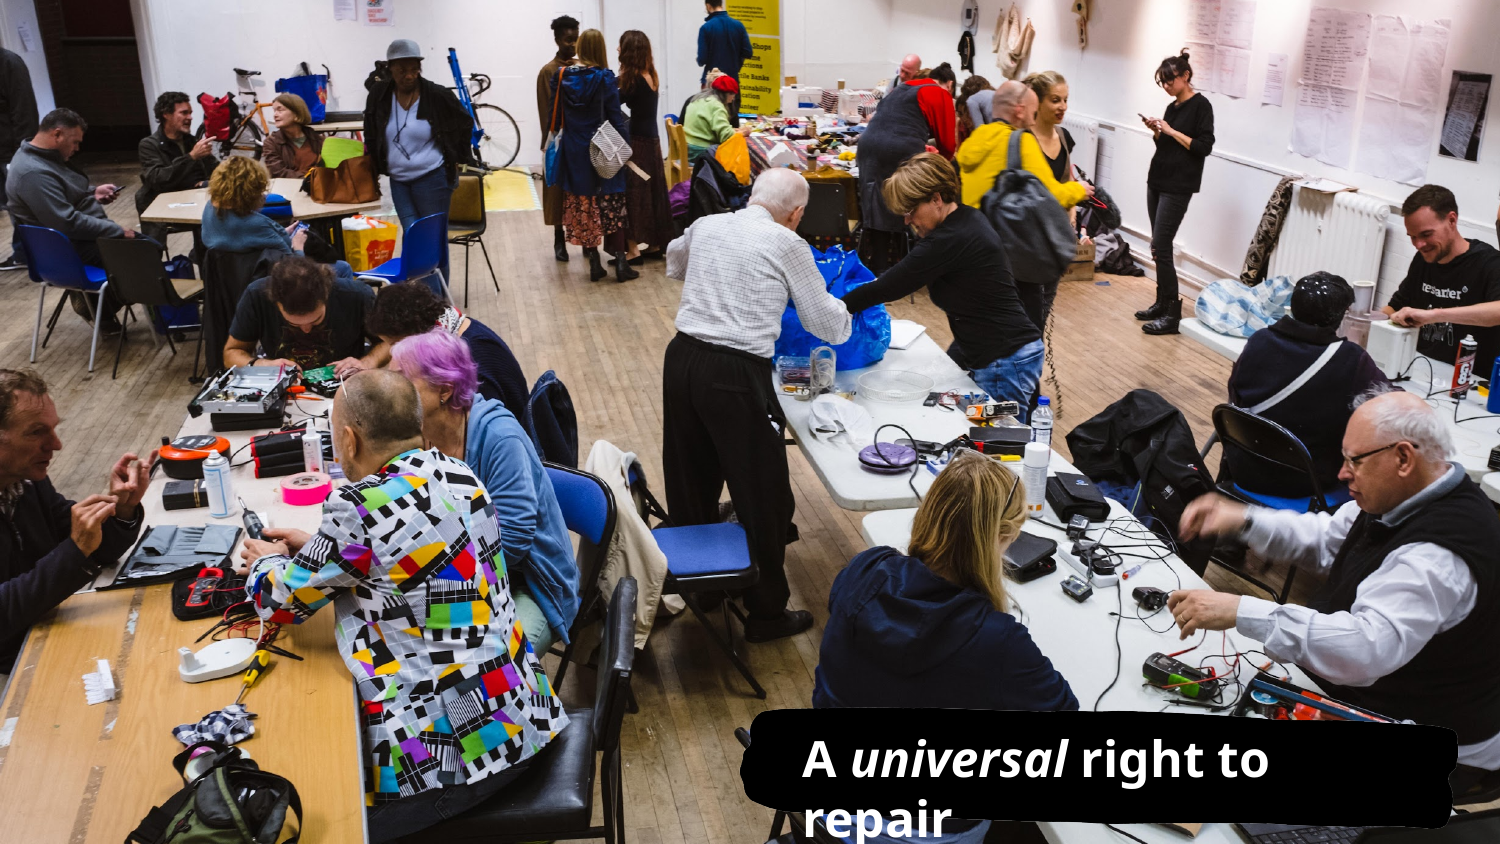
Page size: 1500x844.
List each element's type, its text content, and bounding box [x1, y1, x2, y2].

picture [0, 0, 1500, 844]
text_box A universal right to repair [787, 712, 1420, 844]
